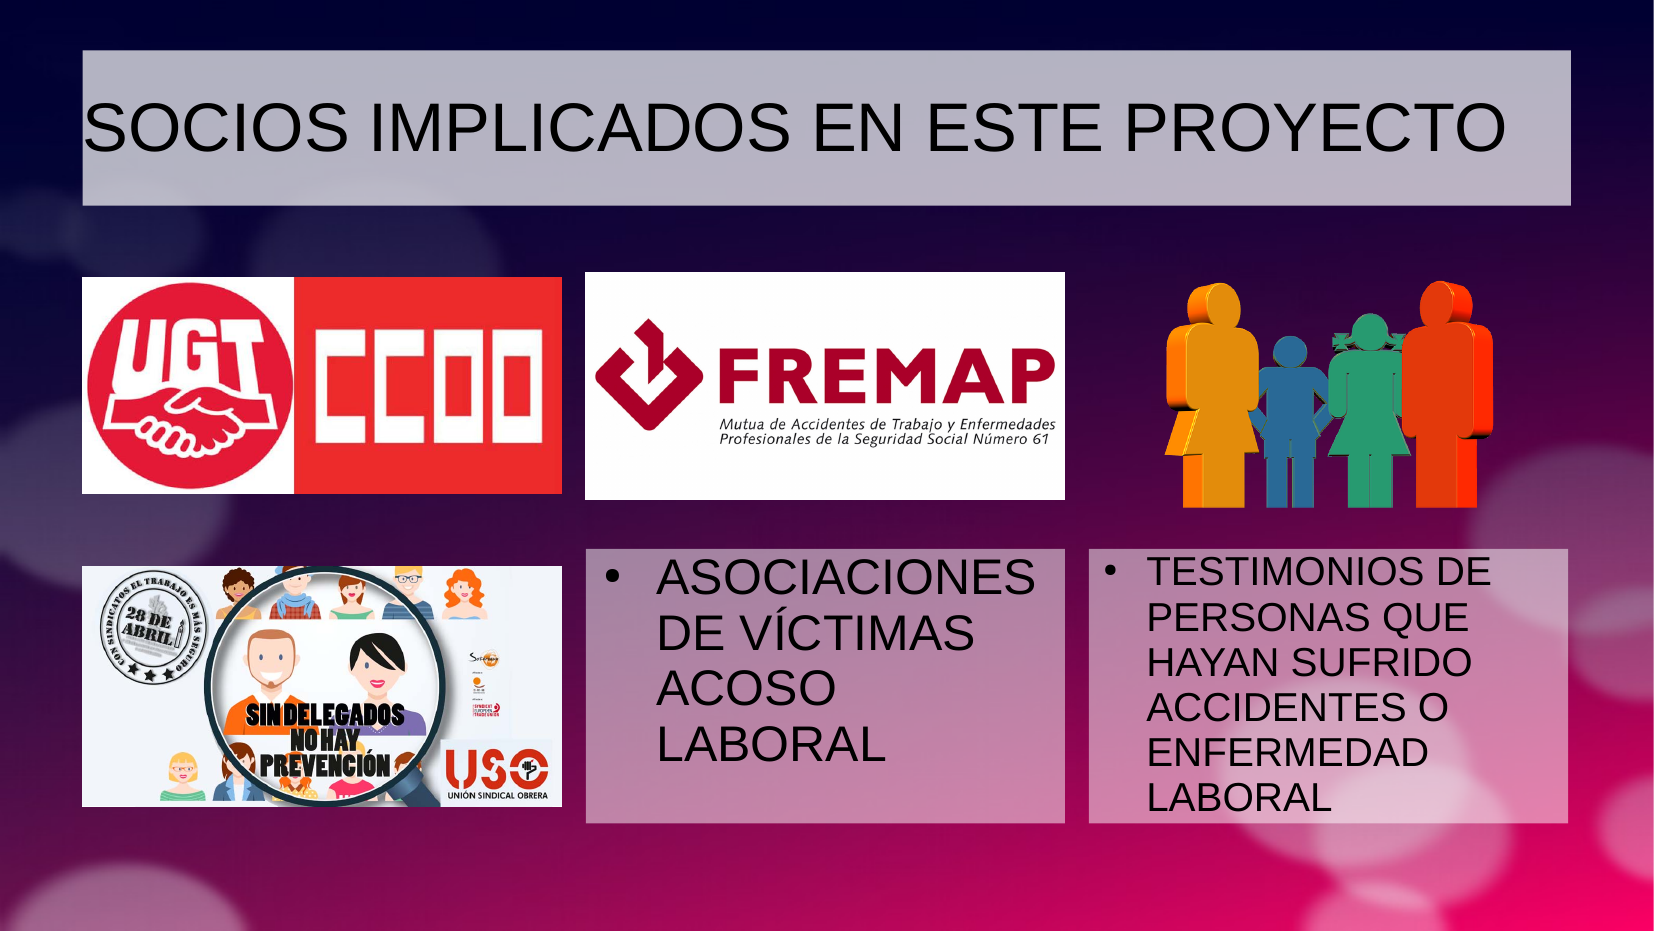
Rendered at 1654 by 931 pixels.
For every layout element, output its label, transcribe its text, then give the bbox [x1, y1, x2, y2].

list TESTIMONIOS DE PERSONAS QUE HAYAN SUFRIDO ACCIDENTES O ENFERMEDAD LABORAL [1088, 548, 1569, 824]
title SOCIOS IMPLICADOS EN ESTE PROYECTO [82, 50, 1571, 206]
picture [0, 0, 1654, 931]
list ASOCIACIONES DE VÍCTIMAS ACOSO LABORAL [585, 548, 1065, 824]
